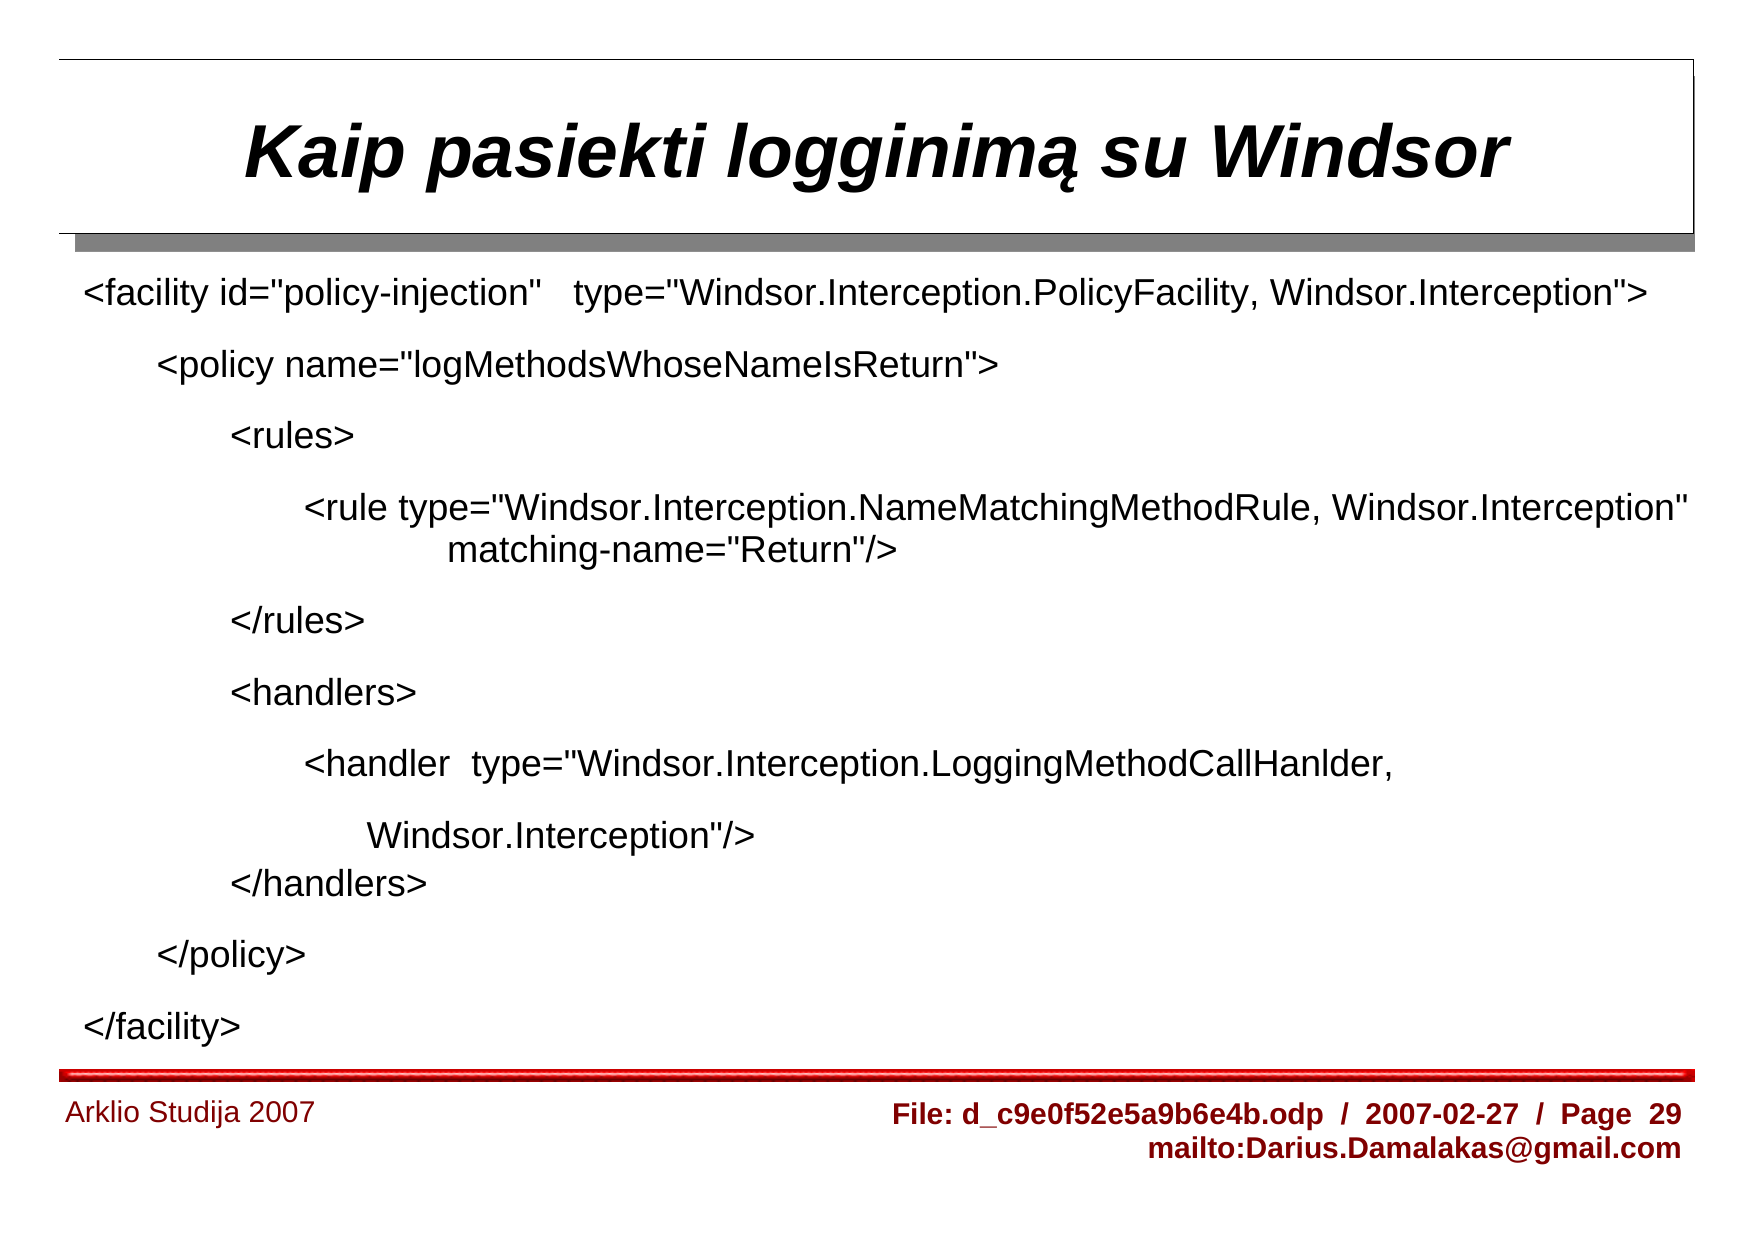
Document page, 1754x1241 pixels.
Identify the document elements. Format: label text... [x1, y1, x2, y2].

picture [59, 1069, 1695, 1082]
title Kaip pasiekti logginimą su Windsor [59, 59, 1695, 244]
list <facility id="policy-injection" type="Windsor.Interception.PolicyFacility, Windsor.Interception"> <policy name="logMethodsWhoseNameIsReturn"> <rules> <rule type="Windsor.Interception.NameMatchingMethodRule, Windsor.Interception" matching-name="Return"/> </rules> <handlers> <handler type="Windsor.Interception.LoggingMethodCallHanlder, Windsor.Interception"/> </handlers> </policy> </facility> [71, 271, 1695, 1055]
